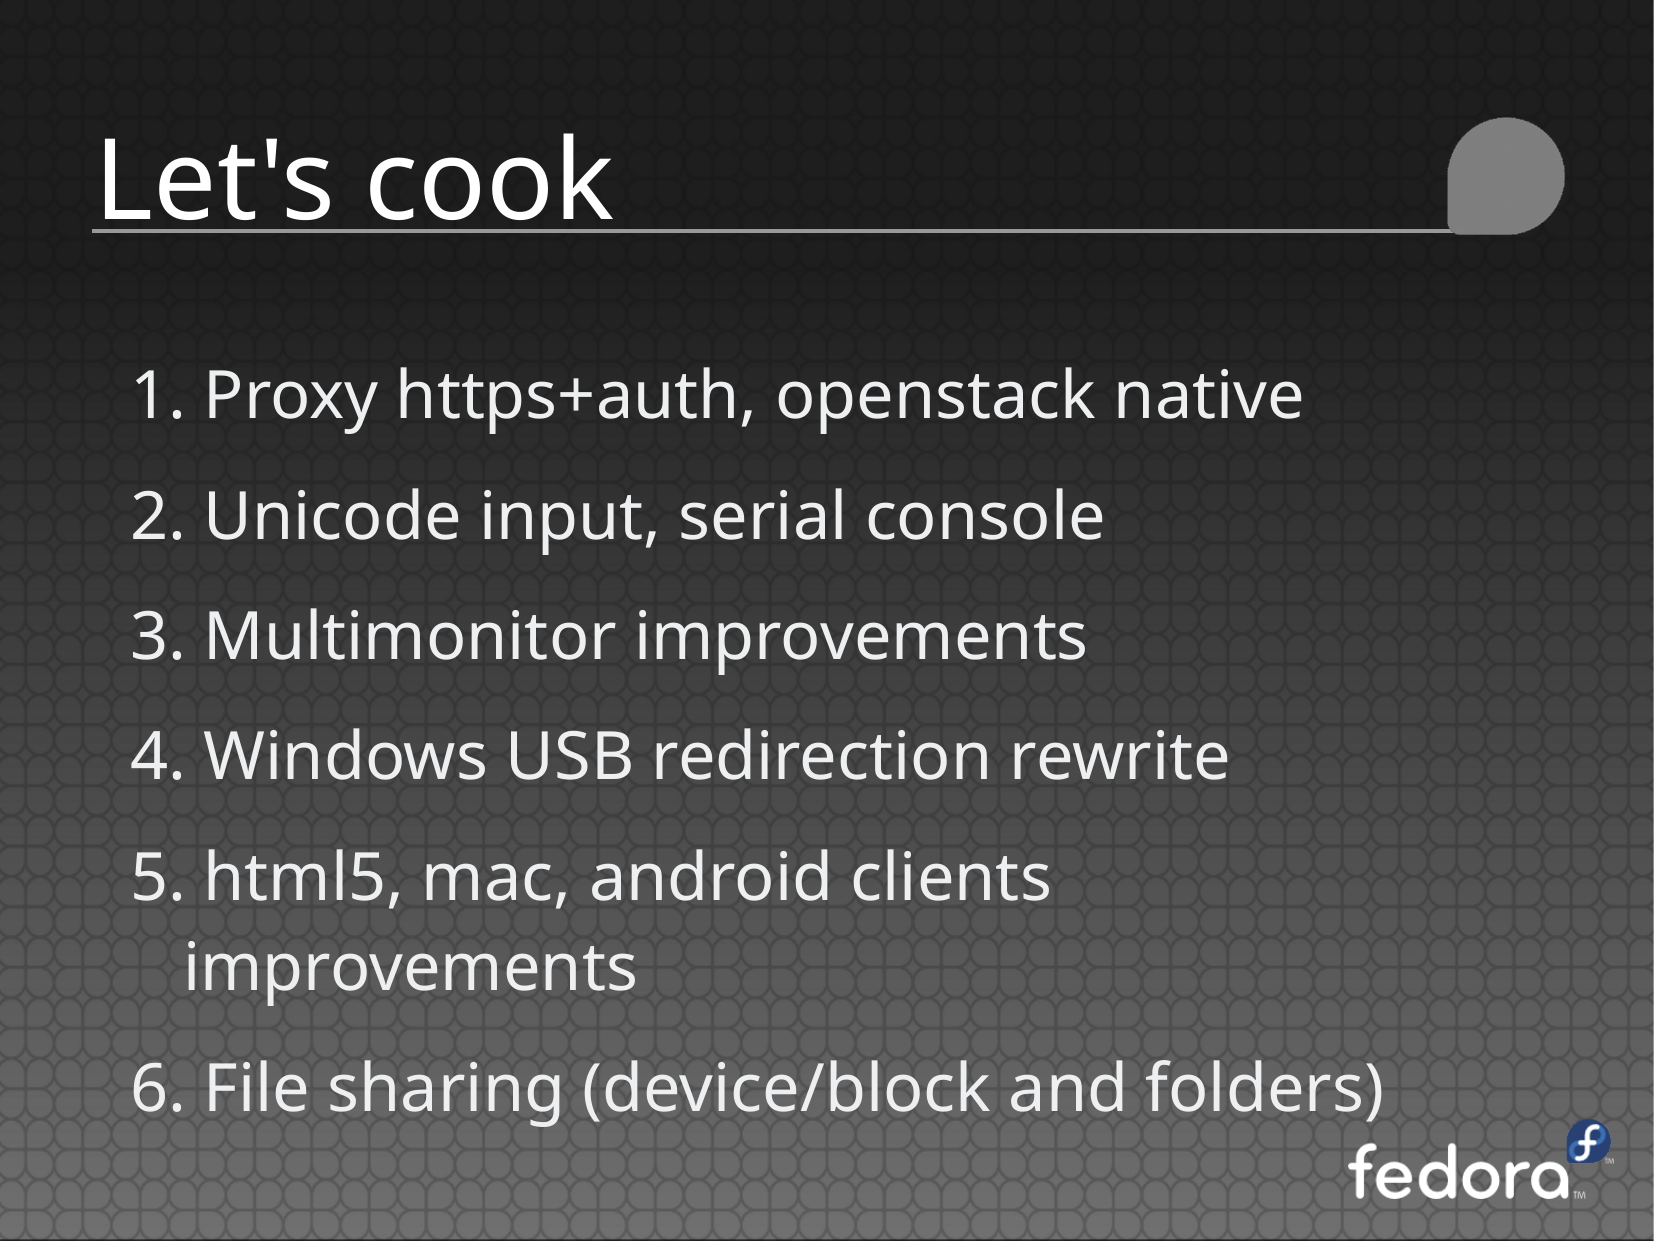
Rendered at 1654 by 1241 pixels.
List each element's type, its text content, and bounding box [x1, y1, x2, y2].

picture [0, 0, 1654, 1241]
list Proxy https+auth, openstack native Unicode input, serial console Multimonitor improvements Windows USB redirection rewrite html5, mac, android clients improvements File sharing (device/block and folders) [112, 227, 1501, 1163]
title Let's cook [94, 100, 1426, 251]
